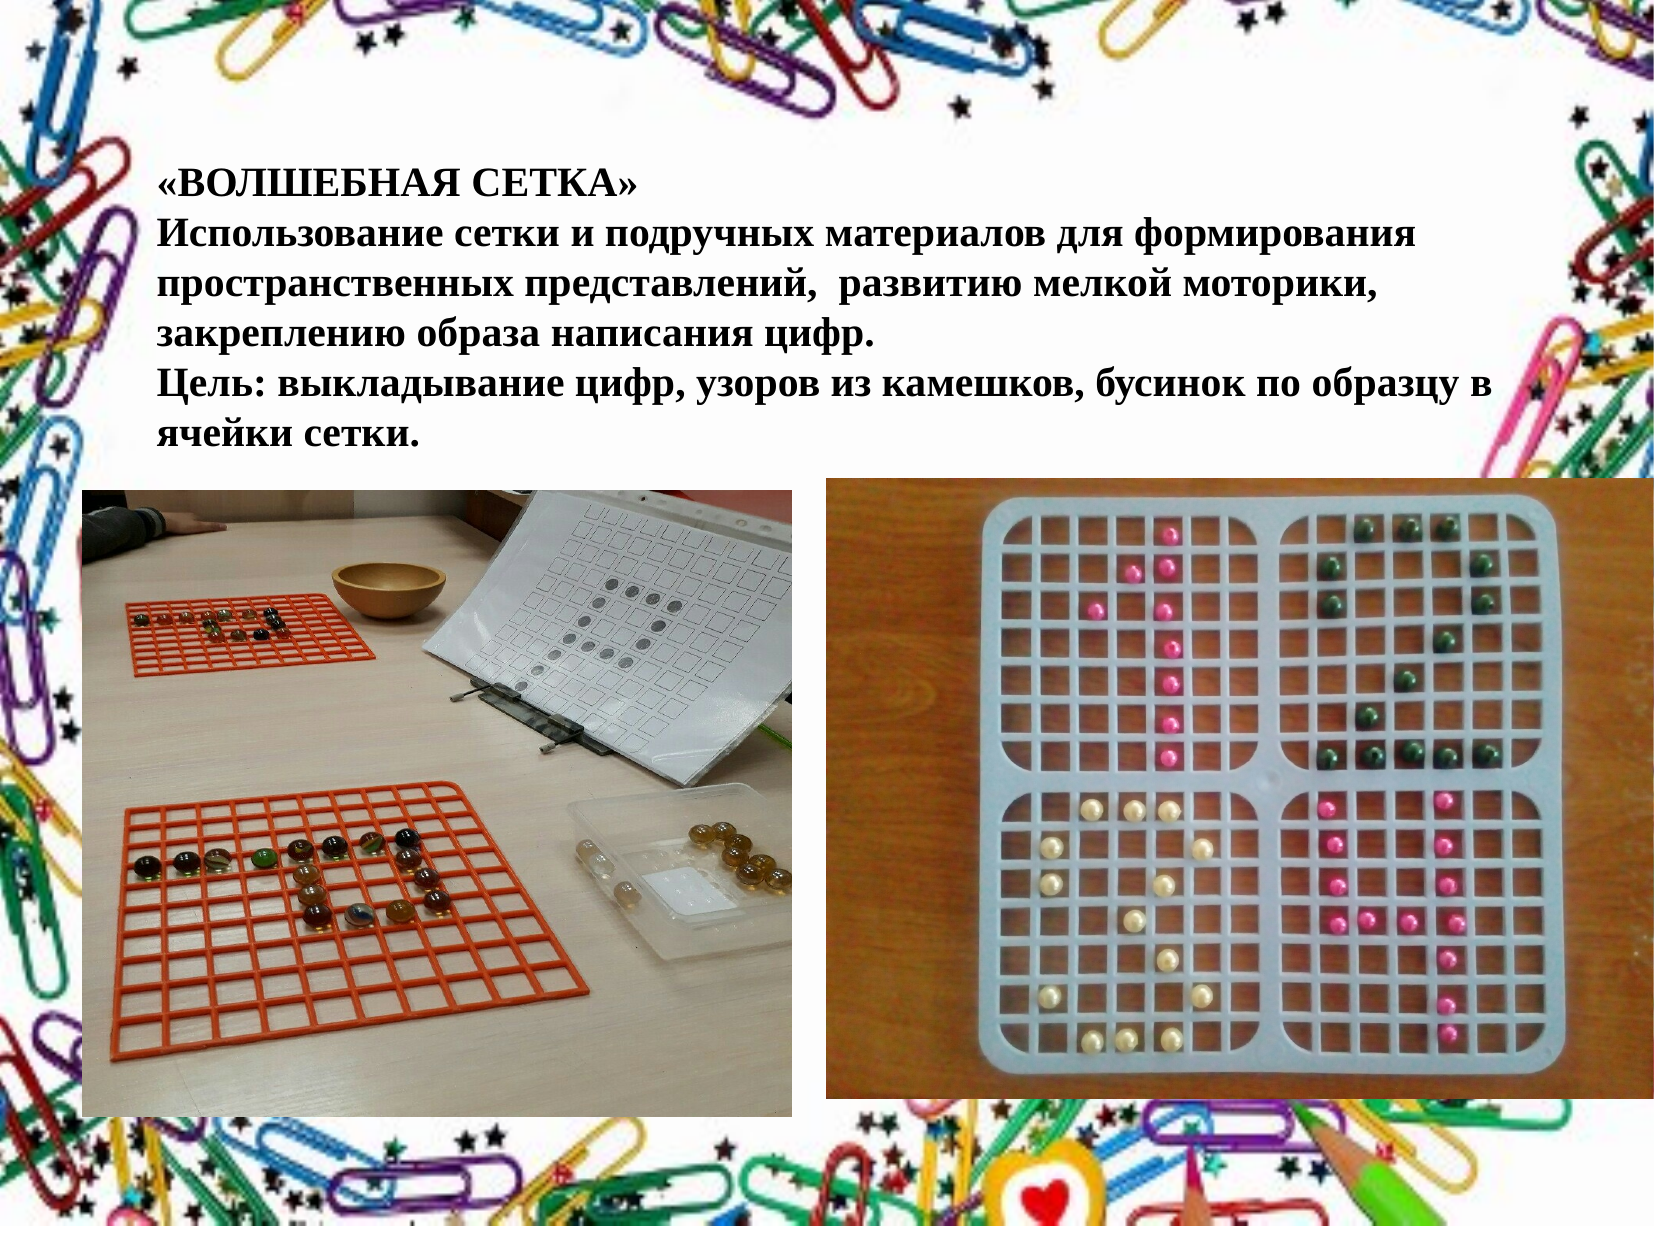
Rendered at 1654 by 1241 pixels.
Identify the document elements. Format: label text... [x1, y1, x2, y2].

picture [0, 0, 1654, 1226]
text_box «ВОЛШЕБНАЯ СЕТКА» Использование сетки и подручных материалов для формирования пространственных представлений, развитию мелкой моторики, закреплению образа написания цифр. Цель: выкладывание цифр, узоров из камешков, бусинок по образцу в ячейки сетки. [141, 147, 1560, 466]
